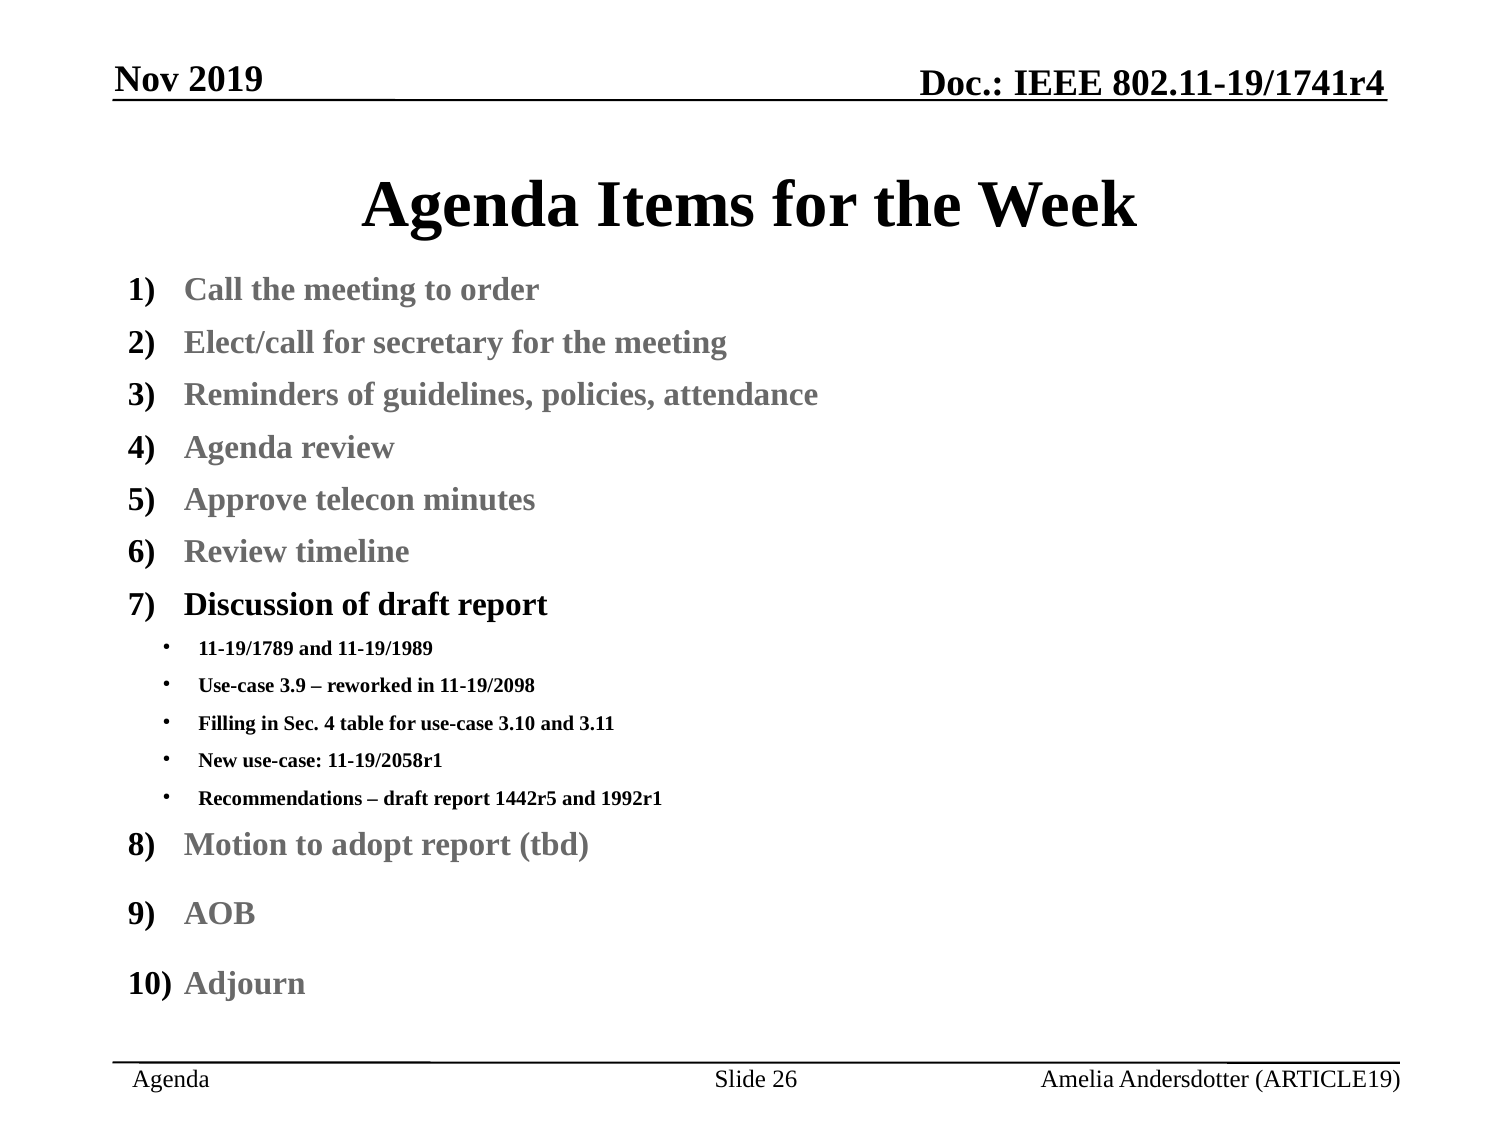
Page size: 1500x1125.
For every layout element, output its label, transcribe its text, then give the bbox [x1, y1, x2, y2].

text_box Nov 2019 [114, 54, 422, 99]
text_box Amelia Andersdotter (ARTICLE19) [878, 1062, 1401, 1092]
text_box Slide <number> [712, 1062, 799, 1122]
text_box Agenda Items for the Week [112, 112, 1387, 287]
text_box Call the meeting to order Elect/call for secretary for the meeting Reminders of guidelines, policies, attendance Agenda review Approve telecon minutes Review timeline Discussion of draft report 11-19/1789 and 11-19/1989 Use-case 3.9 – reworked in 11-19/2098 Filling in Sec. 4 table for use-case 3.10 and 3.11 New use-case: 11-19/2058r1 Recommendations – draft report 1442r5 and 1992r1 Motion to adopt report (tbd) AOB Adjourn [112, 287, 1387, 1040]
